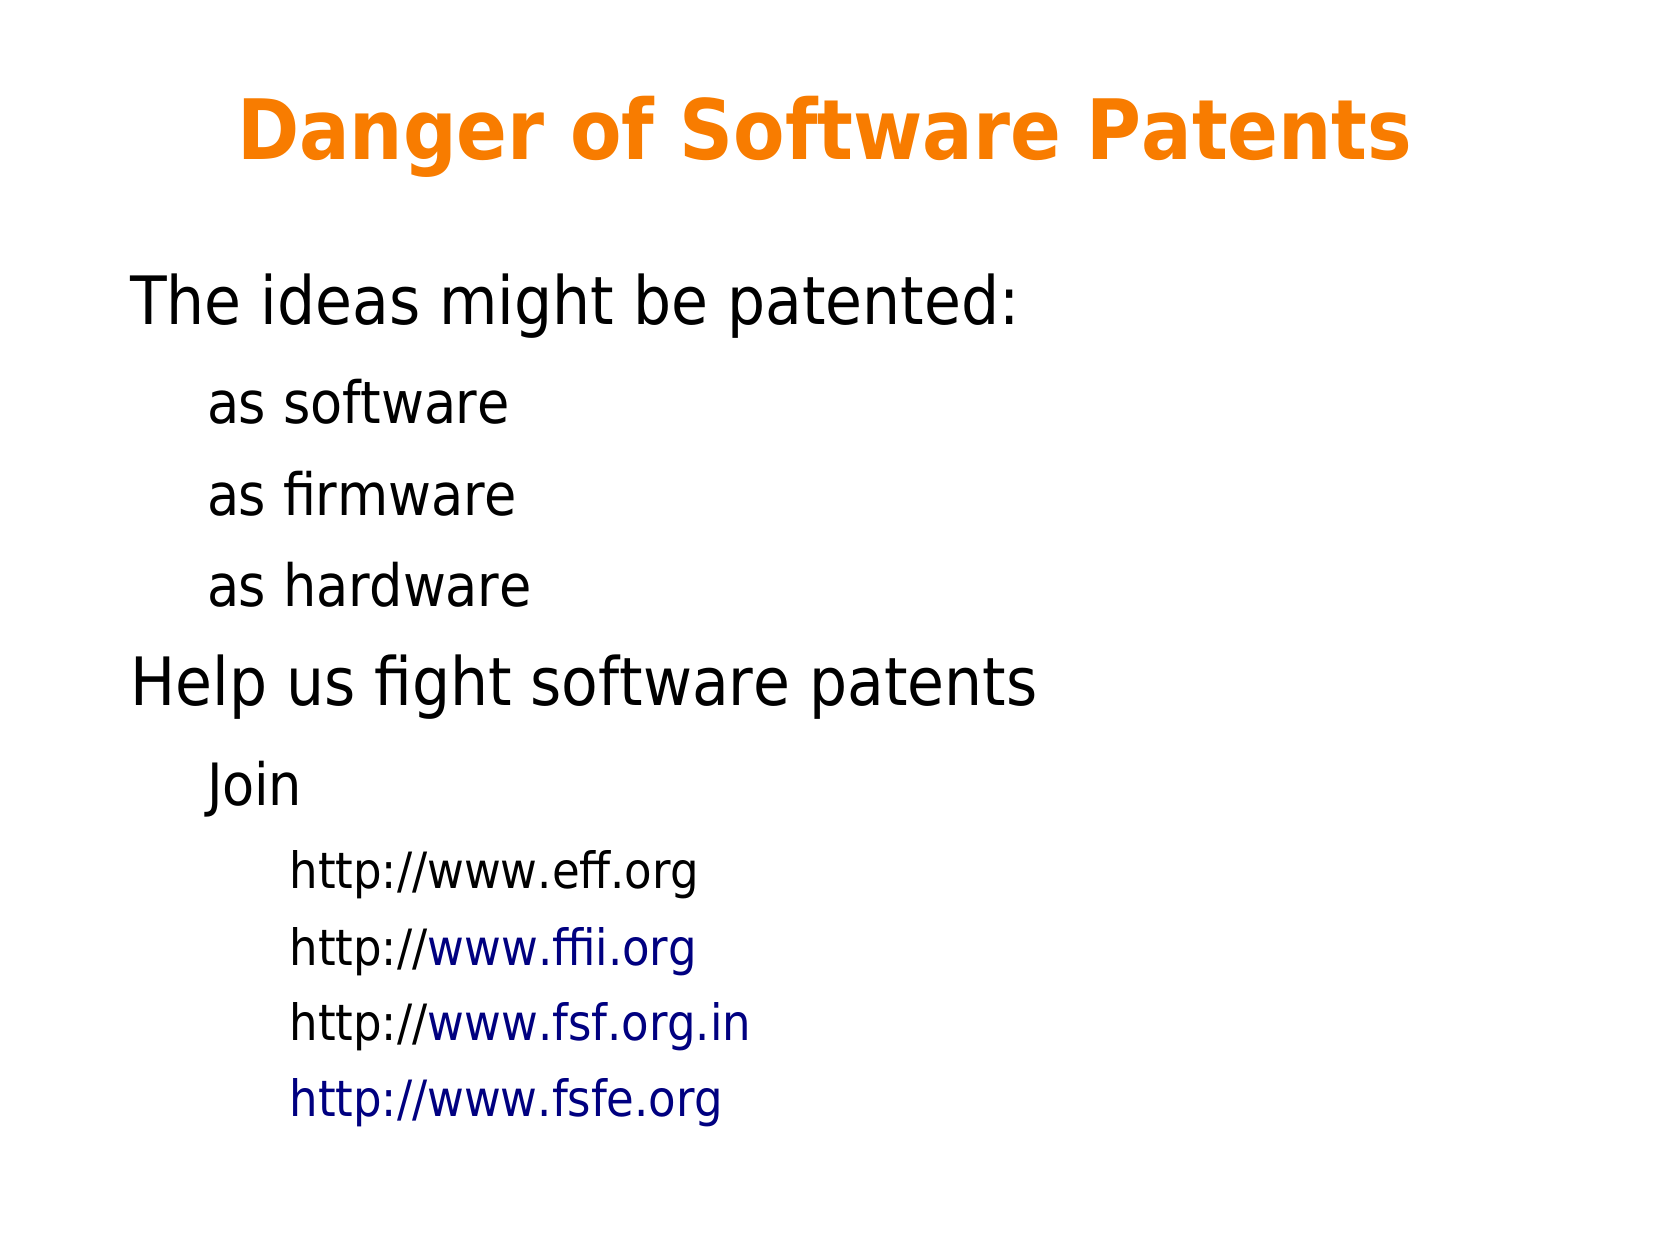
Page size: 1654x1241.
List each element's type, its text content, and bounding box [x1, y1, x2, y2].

list The ideas might be patented: as software as firmware as hardware Help us fight software patents Join http://www.eff.org http://www.ffii.org http://www.fsf.org.in http://www.fsfe.org [112, 262, 1525, 1129]
text_box Danger of Software Patents [112, 75, 1538, 198]
